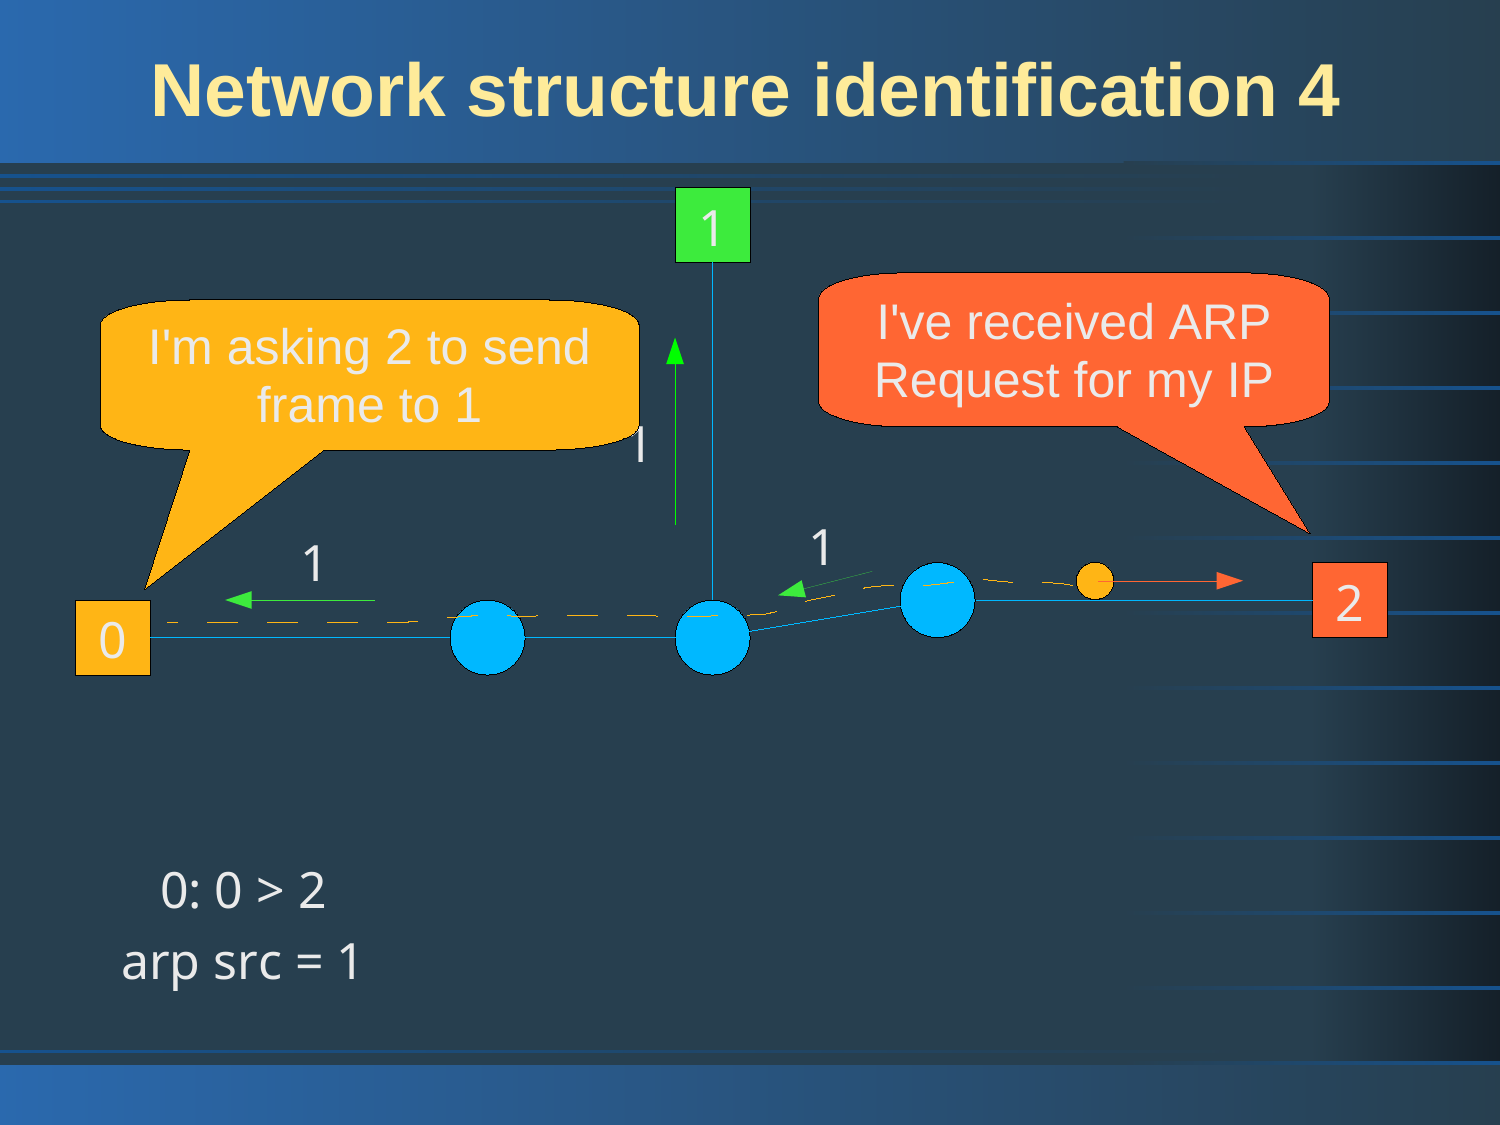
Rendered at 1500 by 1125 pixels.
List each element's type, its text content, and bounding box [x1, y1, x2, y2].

text_box 1 [625, 405, 659, 477]
text_box 1 [808, 508, 847, 580]
text_box [1076, 562, 1114, 600]
title Network structure identification 4 [83, 24, 1409, 151]
text_box 1 [675, 187, 751, 263]
text_box I'm asking 2 to send frame to 1 [100, 299, 640, 590]
text_box 2 [1312, 562, 1388, 638]
text_box 0: 0 > 2 arp src = 1 [121, 851, 407, 996]
text_box [675, 600, 751, 676]
text_box 1 [300, 525, 333, 596]
text_box [450, 600, 526, 676]
text_box [900, 562, 976, 638]
text_box I've received ARP Request for my IP [818, 272, 1330, 534]
text_box 0 [75, 600, 151, 676]
